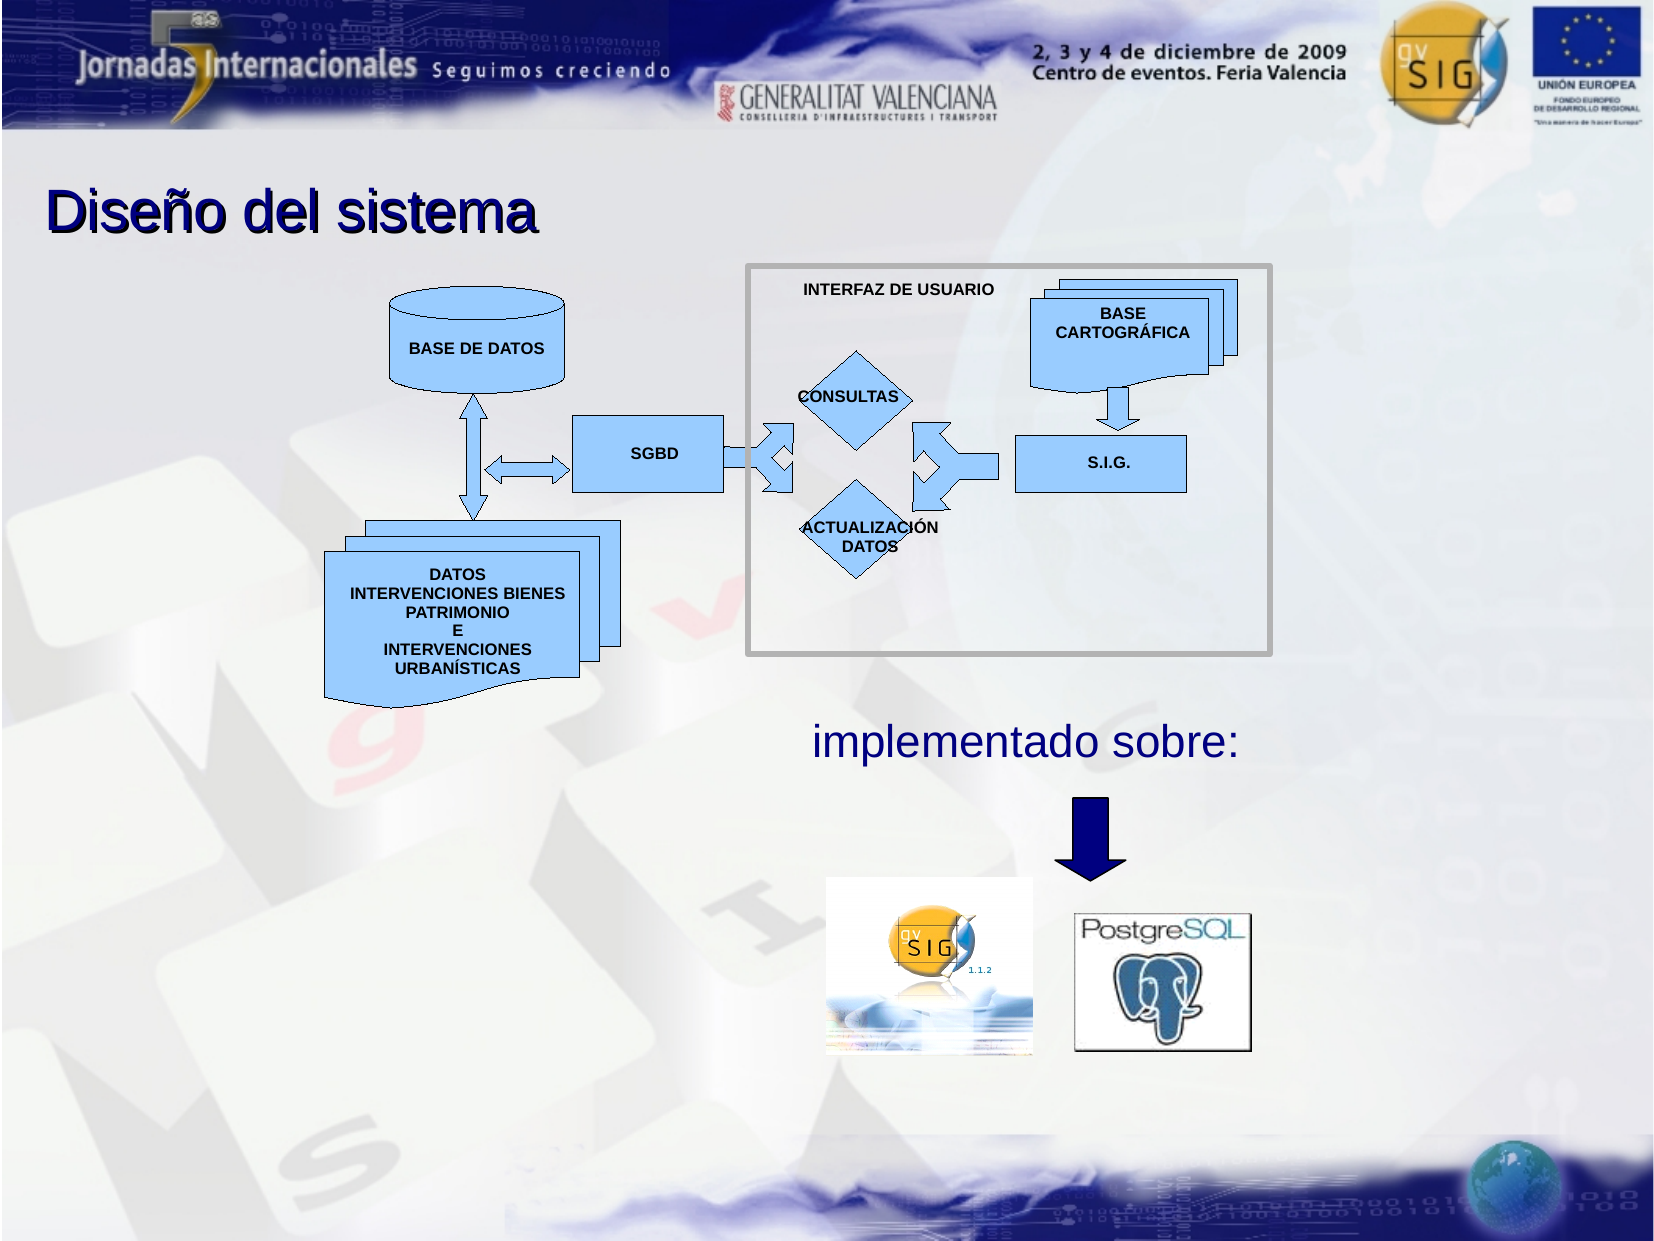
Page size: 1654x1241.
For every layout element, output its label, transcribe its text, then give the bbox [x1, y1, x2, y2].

text_box [824, 422, 889, 451]
text_box S.I.G. [1053, 445, 1165, 492]
text_box [723, 446, 745, 468]
text_box ACTUALIZACIÓN DATOS [763, 511, 978, 594]
text_box BASE DE DATOS [389, 286, 565, 394]
text_box INTERFAZ DE USUARIO [767, 272, 1031, 339]
text_box [324, 697, 460, 709]
text_box [1055, 798, 1126, 881]
text_box [484, 455, 570, 484]
text_box Diseño del sistema [29, 170, 709, 250]
text_box SGBD [586, 437, 724, 480]
text_box [1015, 435, 1187, 493]
text_box [822, 350, 890, 380]
text_box [1030, 363, 1224, 431]
text_box CONSULTAS [764, 380, 933, 422]
text_box BASE CARTOGRÁFICA [1022, 297, 1224, 363]
text_box [819, 479, 893, 511]
text_box DATOS INTERVENCIONES BIENES PATRIMONIO E INTERVENCIONES URBANÍSTICAS [324, 558, 592, 697]
text_box implementado sobre: [797, 708, 1270, 781]
text_box [1044, 279, 1238, 356]
text_box [751, 423, 794, 493]
picture [2, 0, 1654, 1241]
text_box [324, 393, 621, 662]
text_box [572, 415, 724, 493]
text_box [912, 422, 999, 512]
